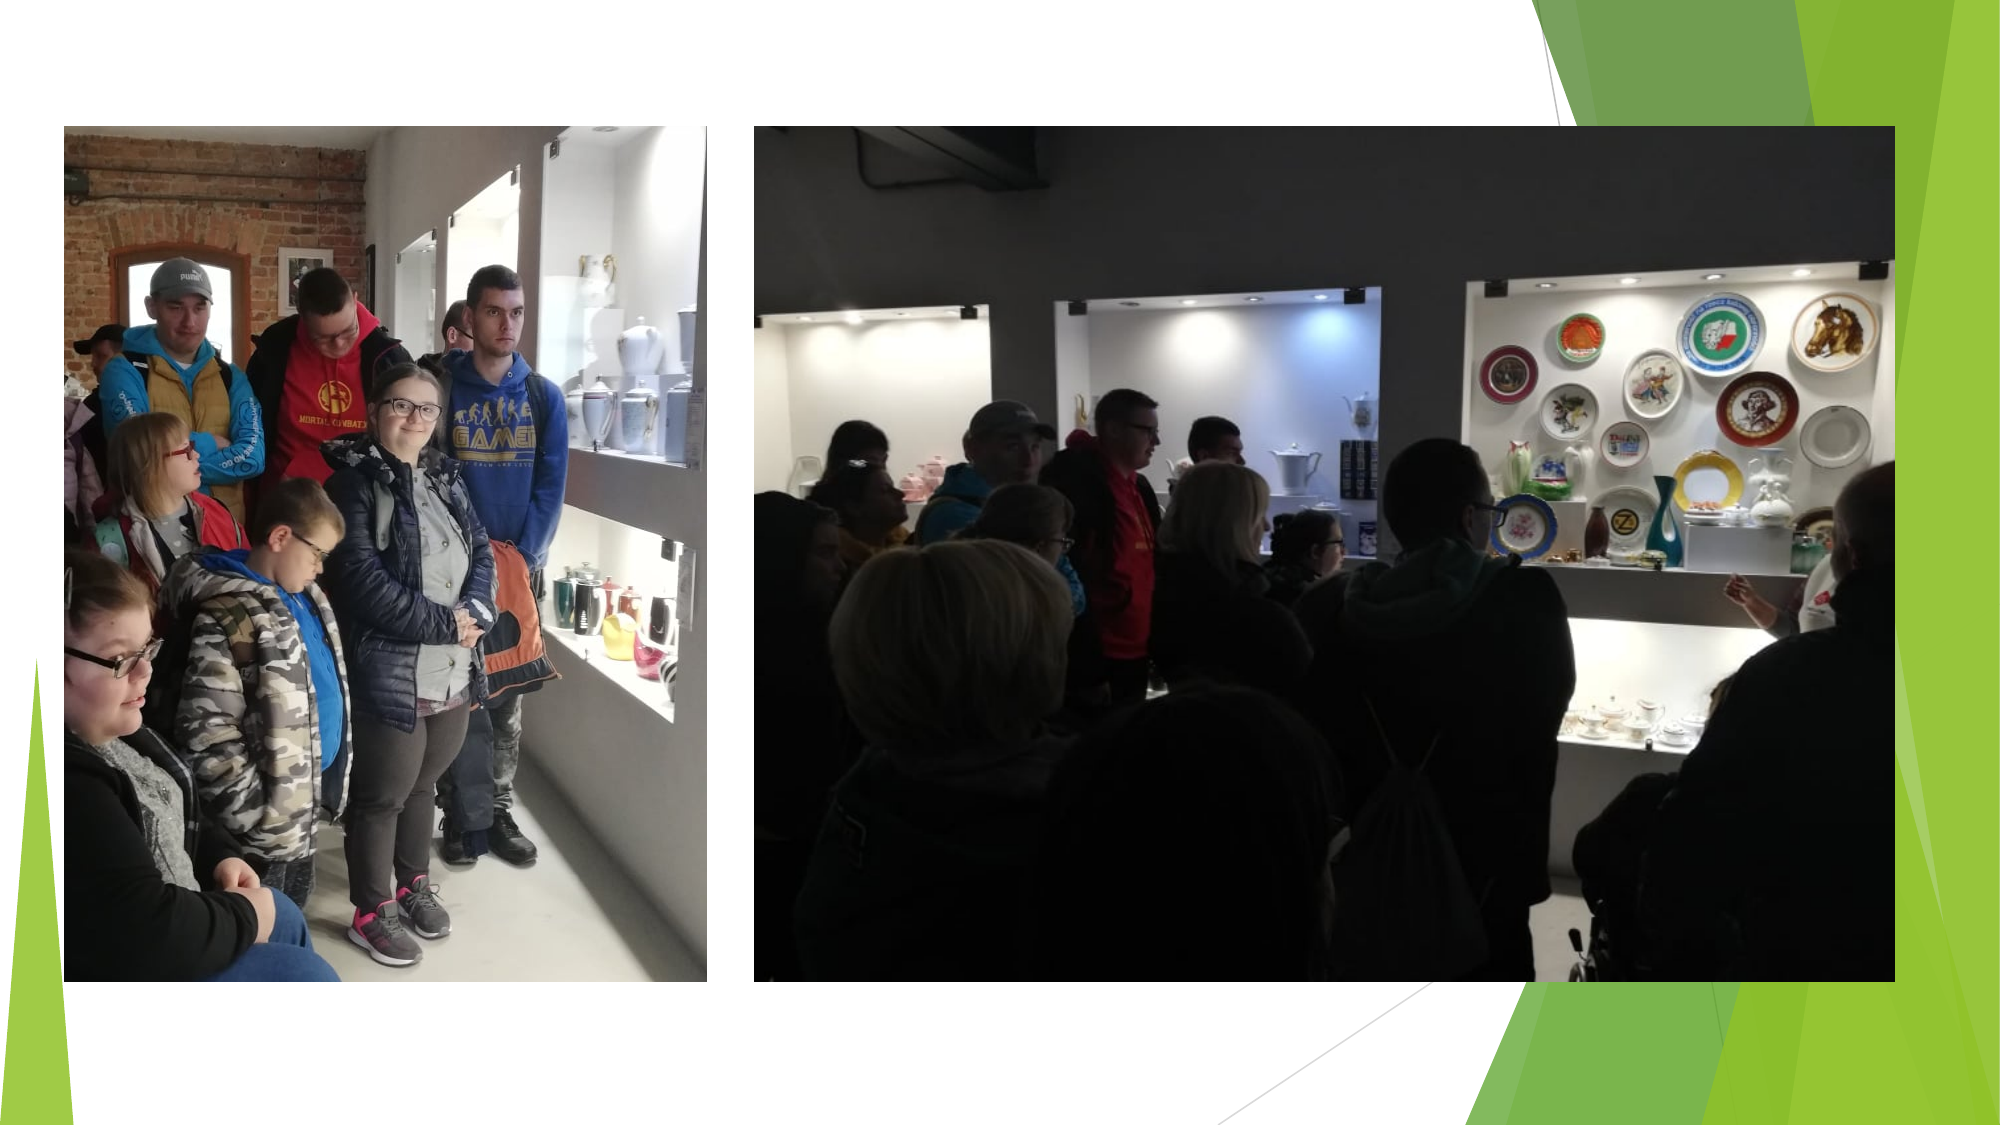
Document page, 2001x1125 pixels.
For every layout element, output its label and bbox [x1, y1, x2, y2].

picture [754, 126, 1895, 982]
picture [64, 126, 707, 982]
